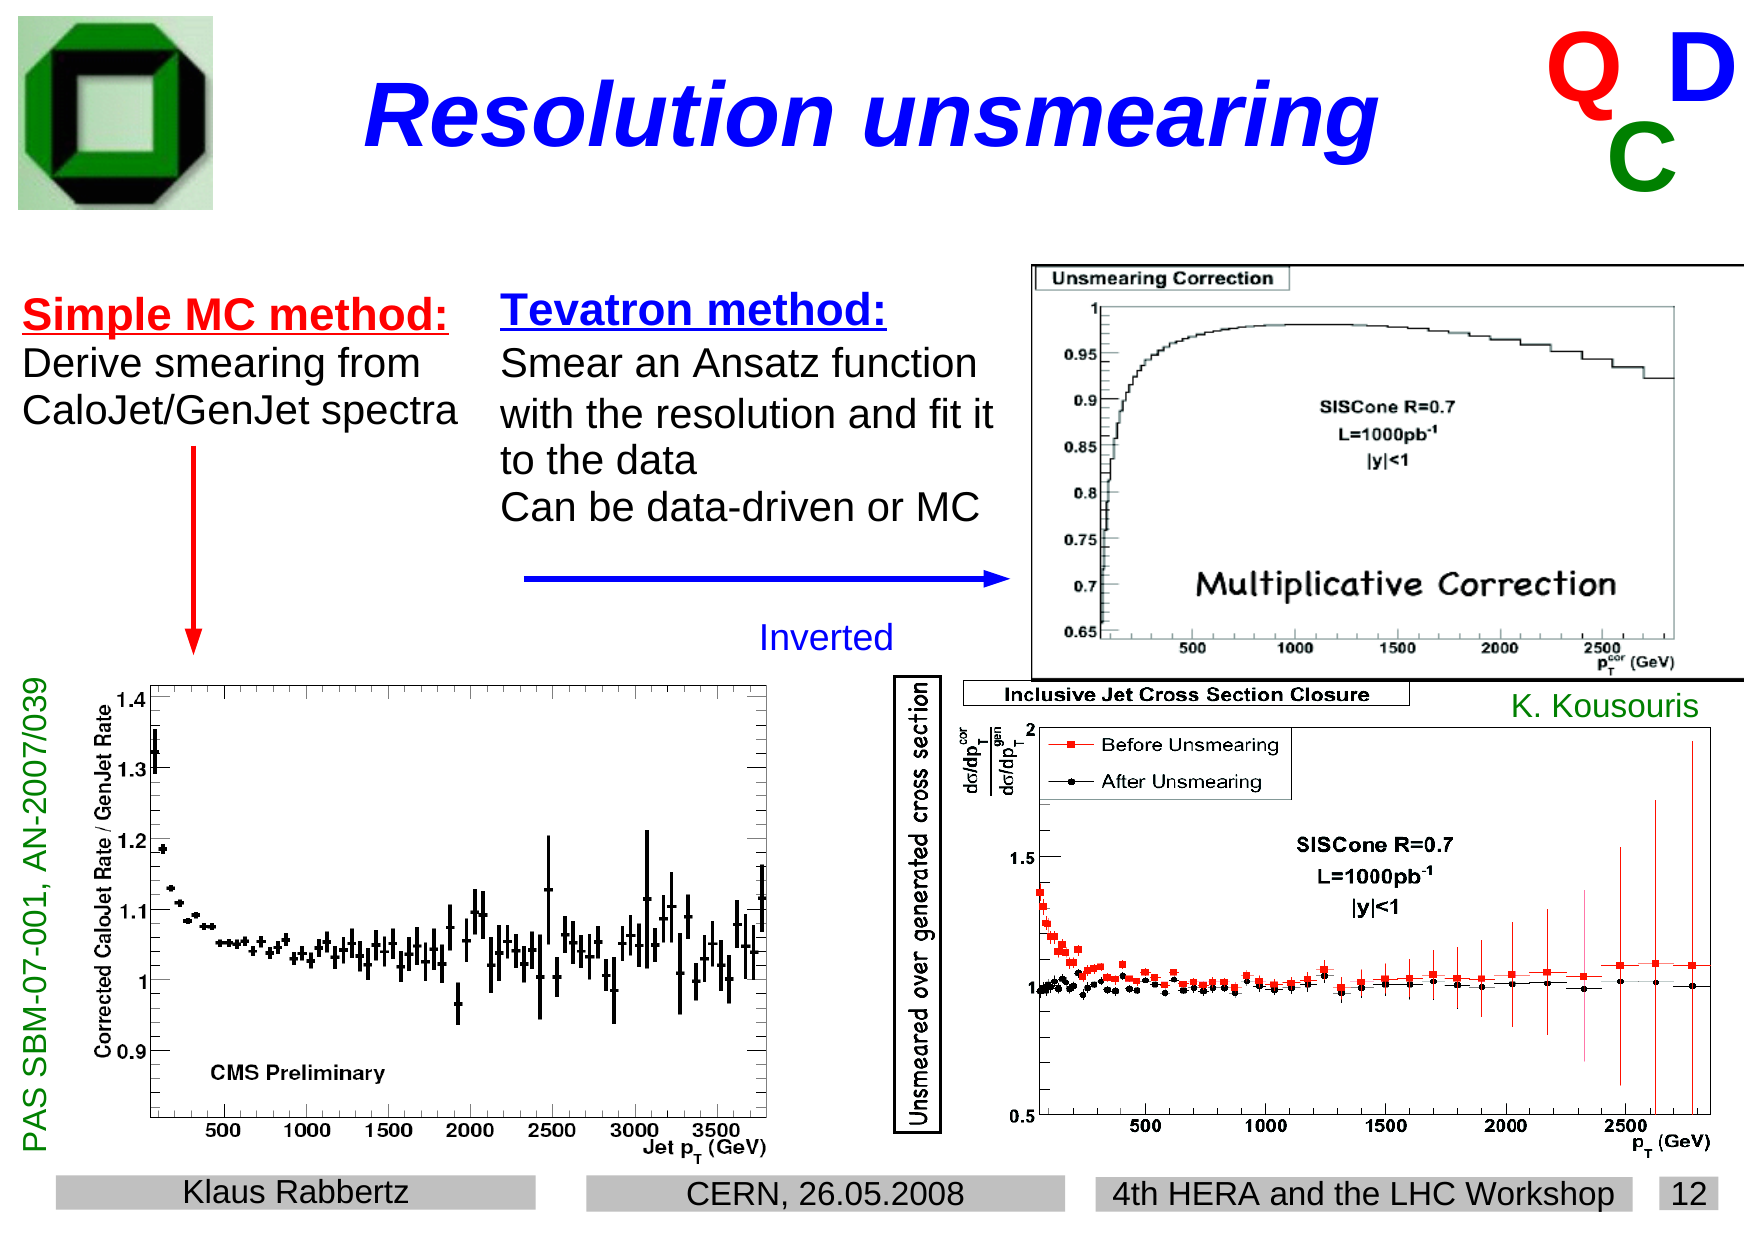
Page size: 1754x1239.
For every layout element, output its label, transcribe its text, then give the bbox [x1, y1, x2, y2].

text_box PAS SBM-07-001, AN-2007/039 [4, 664, 66, 1166]
picture [18, 16, 213, 210]
text_box Tevatron method: Smear an Ansatz function with the resolution and fit it to the data Can be data-driven or MC [488, 277, 1007, 548]
picture [80, 673, 775, 1169]
text_box K. Kousouris [1498, 675, 1712, 737]
title Resolution unsmearing [220, 16, 1525, 213]
text_box Inverted [747, 604, 907, 670]
text_box Simple MC method: Derive smearing from CaloJet/GenJet spectra [10, 276, 471, 445]
picture [886, 264, 1744, 1165]
